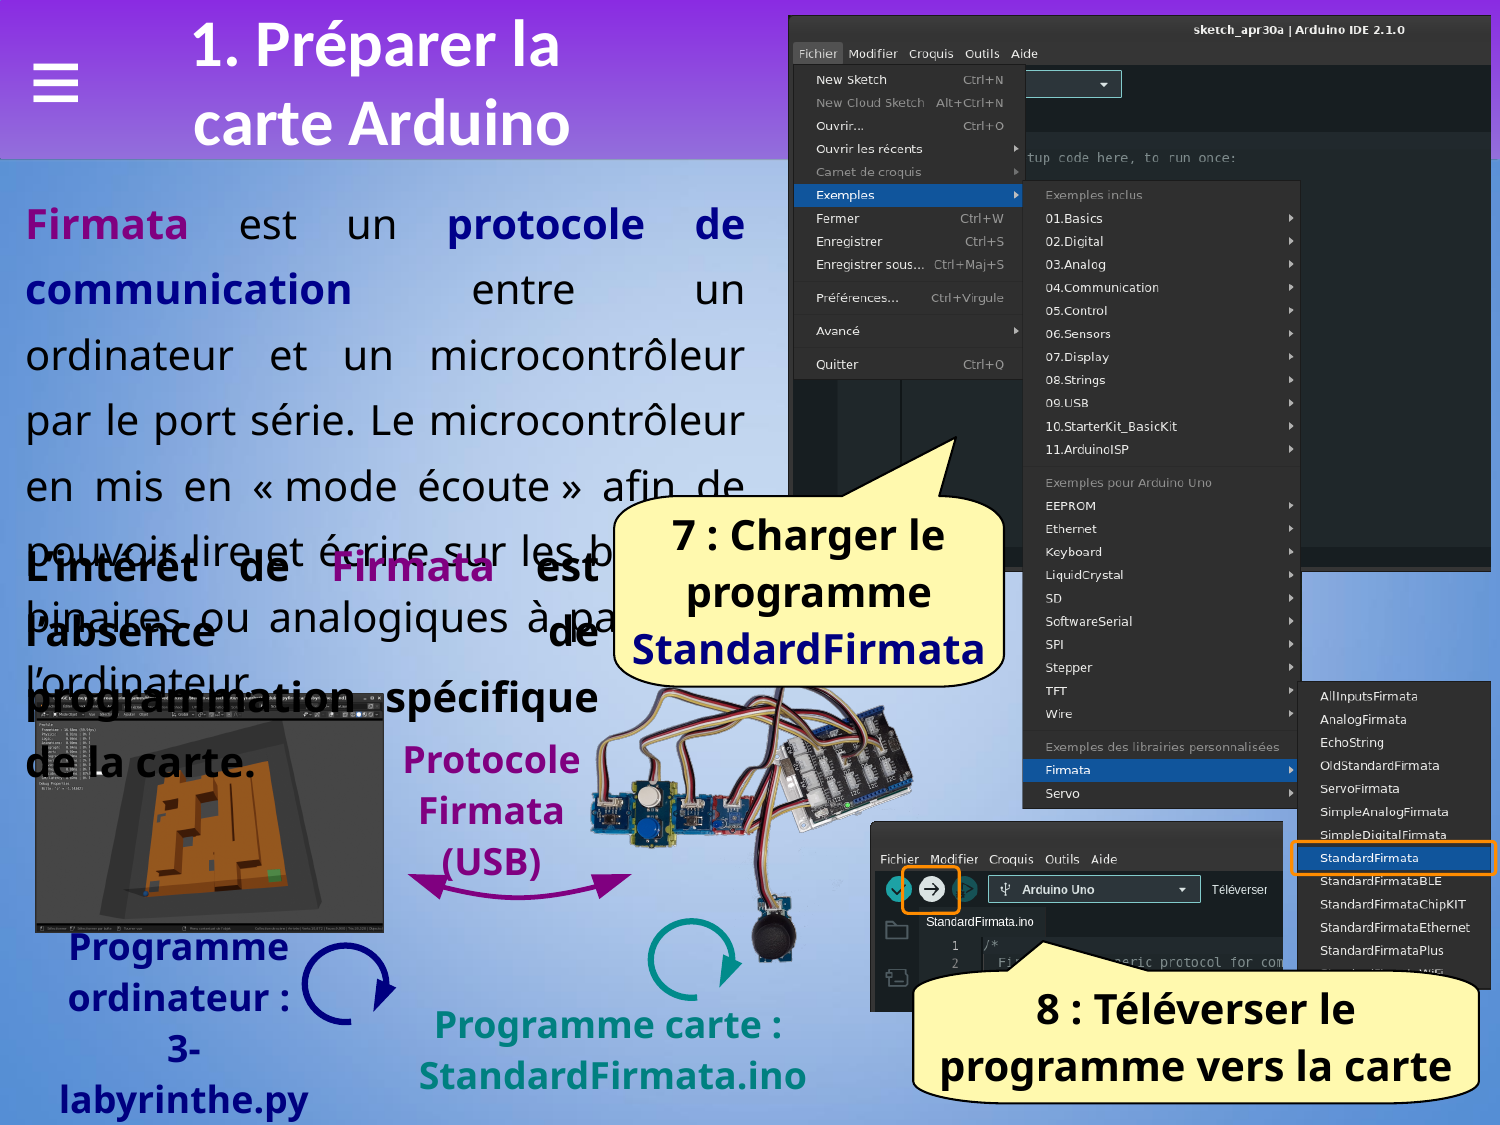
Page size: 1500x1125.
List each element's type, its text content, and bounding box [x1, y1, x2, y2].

text_box Protocole Firmata (USB) [383, 746, 578, 875]
text_box Firmata est un protocole de communication entre un ordinateur et un microcontrôleur par le port série. Le microcontrôleur en mis en « mode écoute » afin de pouvoir lire et écrire sur les broches binaires ou analogiques à partir de l’ordinateur. [10, 178, 761, 520]
text_box Programme carte : StandardFirmata.ino [399, 985, 828, 1113]
text_box Programme ordinateur : 3-labyrinthe.py [31, 958, 336, 1086]
text_box 1. Préparer la carte Arduino [0, 0, 1500, 159]
text_box 8 : Téléverser le programme vers la carte [913, 941, 1479, 1104]
text_box ≡ [14, 23, 101, 141]
text_box L’intérêt de Firmata est l’absence de programmation spécifique de la carte. [10, 520, 615, 680]
picture [0, 15, 1500, 1125]
text_box 7 : Charger le programme StandardFirmata [615, 437, 1004, 687]
